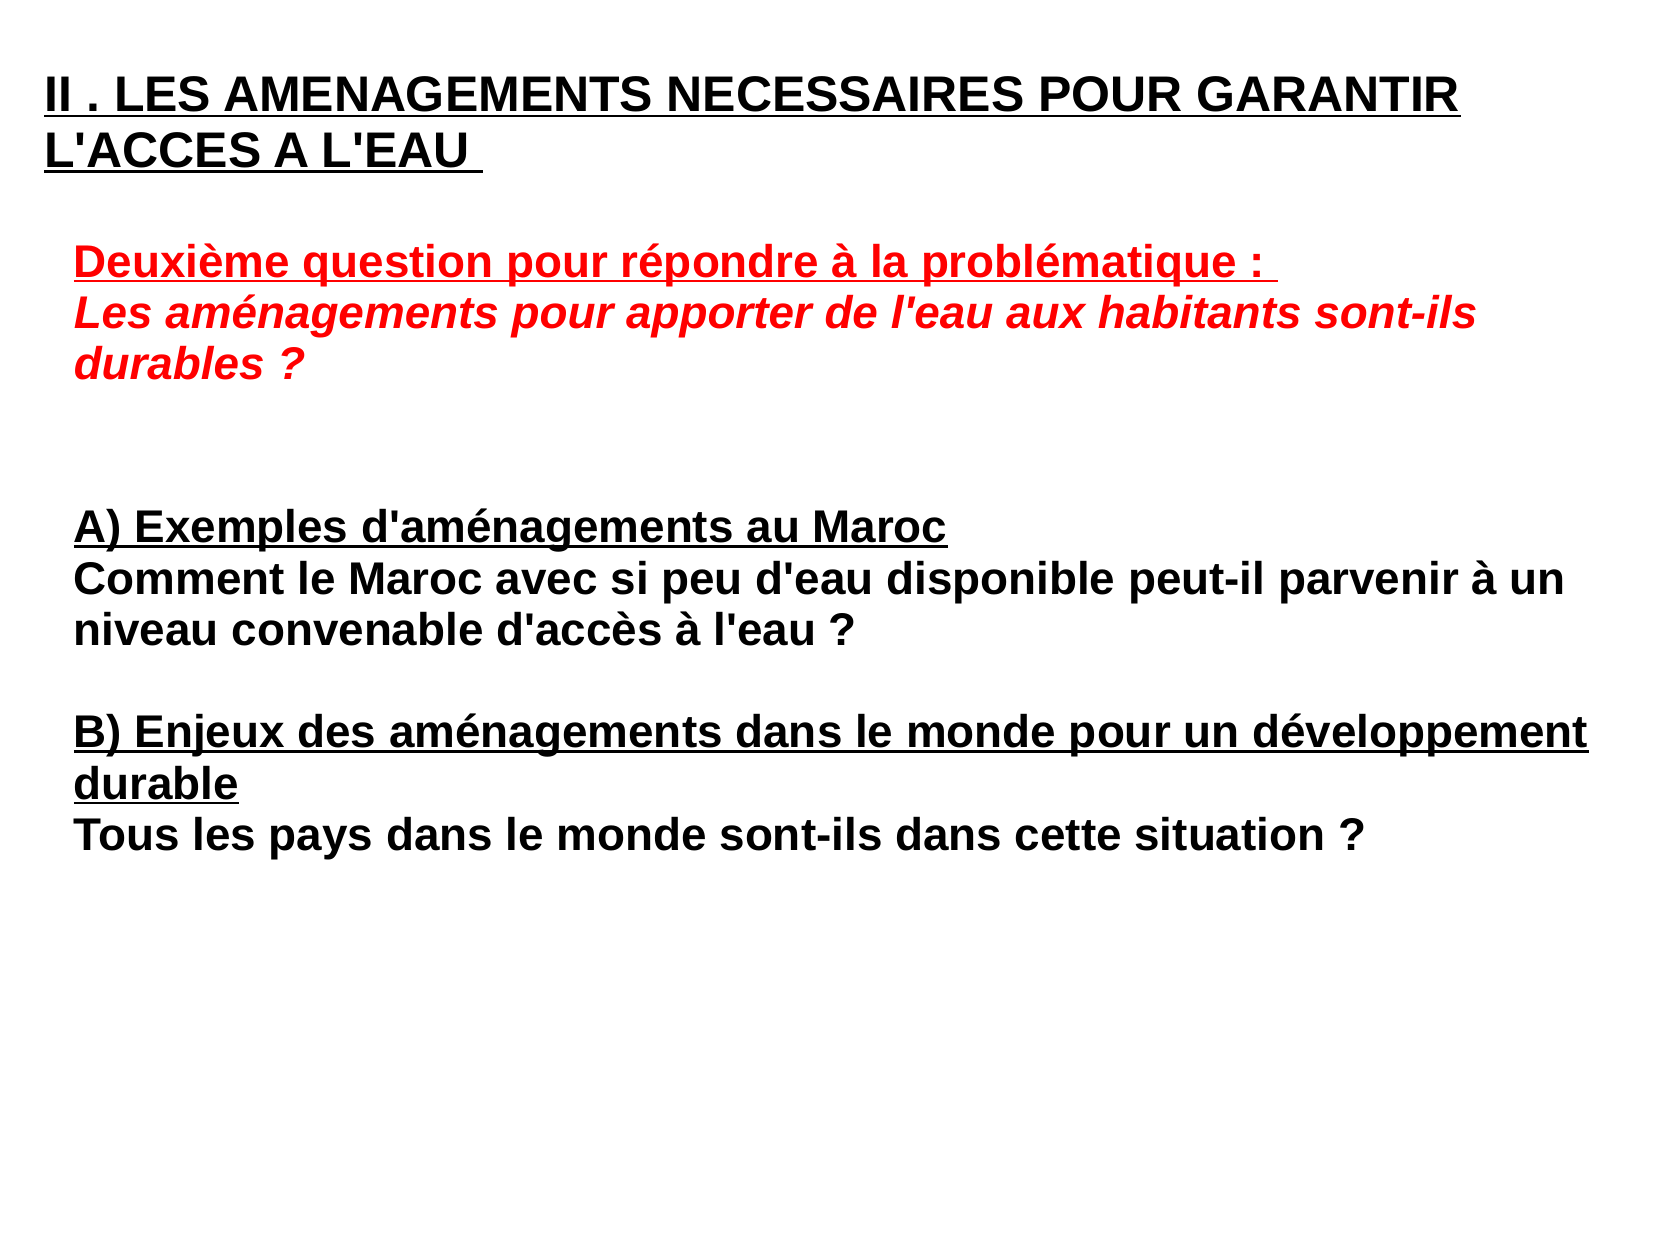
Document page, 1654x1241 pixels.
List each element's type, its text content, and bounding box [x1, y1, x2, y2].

text_box Deuxième question pour répondre à la problématique : Les aménagements pour apporter de l'eau aux habitants sont-ils durables ? A) Exemples d'aménagements au Maroc Comment le Maroc avec si peu d'eau disponible peut-il parvenir à un niveau convenable d'accès à l'eau ? B) Enjeux des aménagements dans le monde pour un développement durable Tous les pays dans le monde sont-ils dans cette situation ? [59, 177, 1625, 928]
text_box II . LES AMENAGEMENTS NECESSAIRES POUR GARANTIR L'ACCES A L'EAU [29, 59, 1654, 293]
